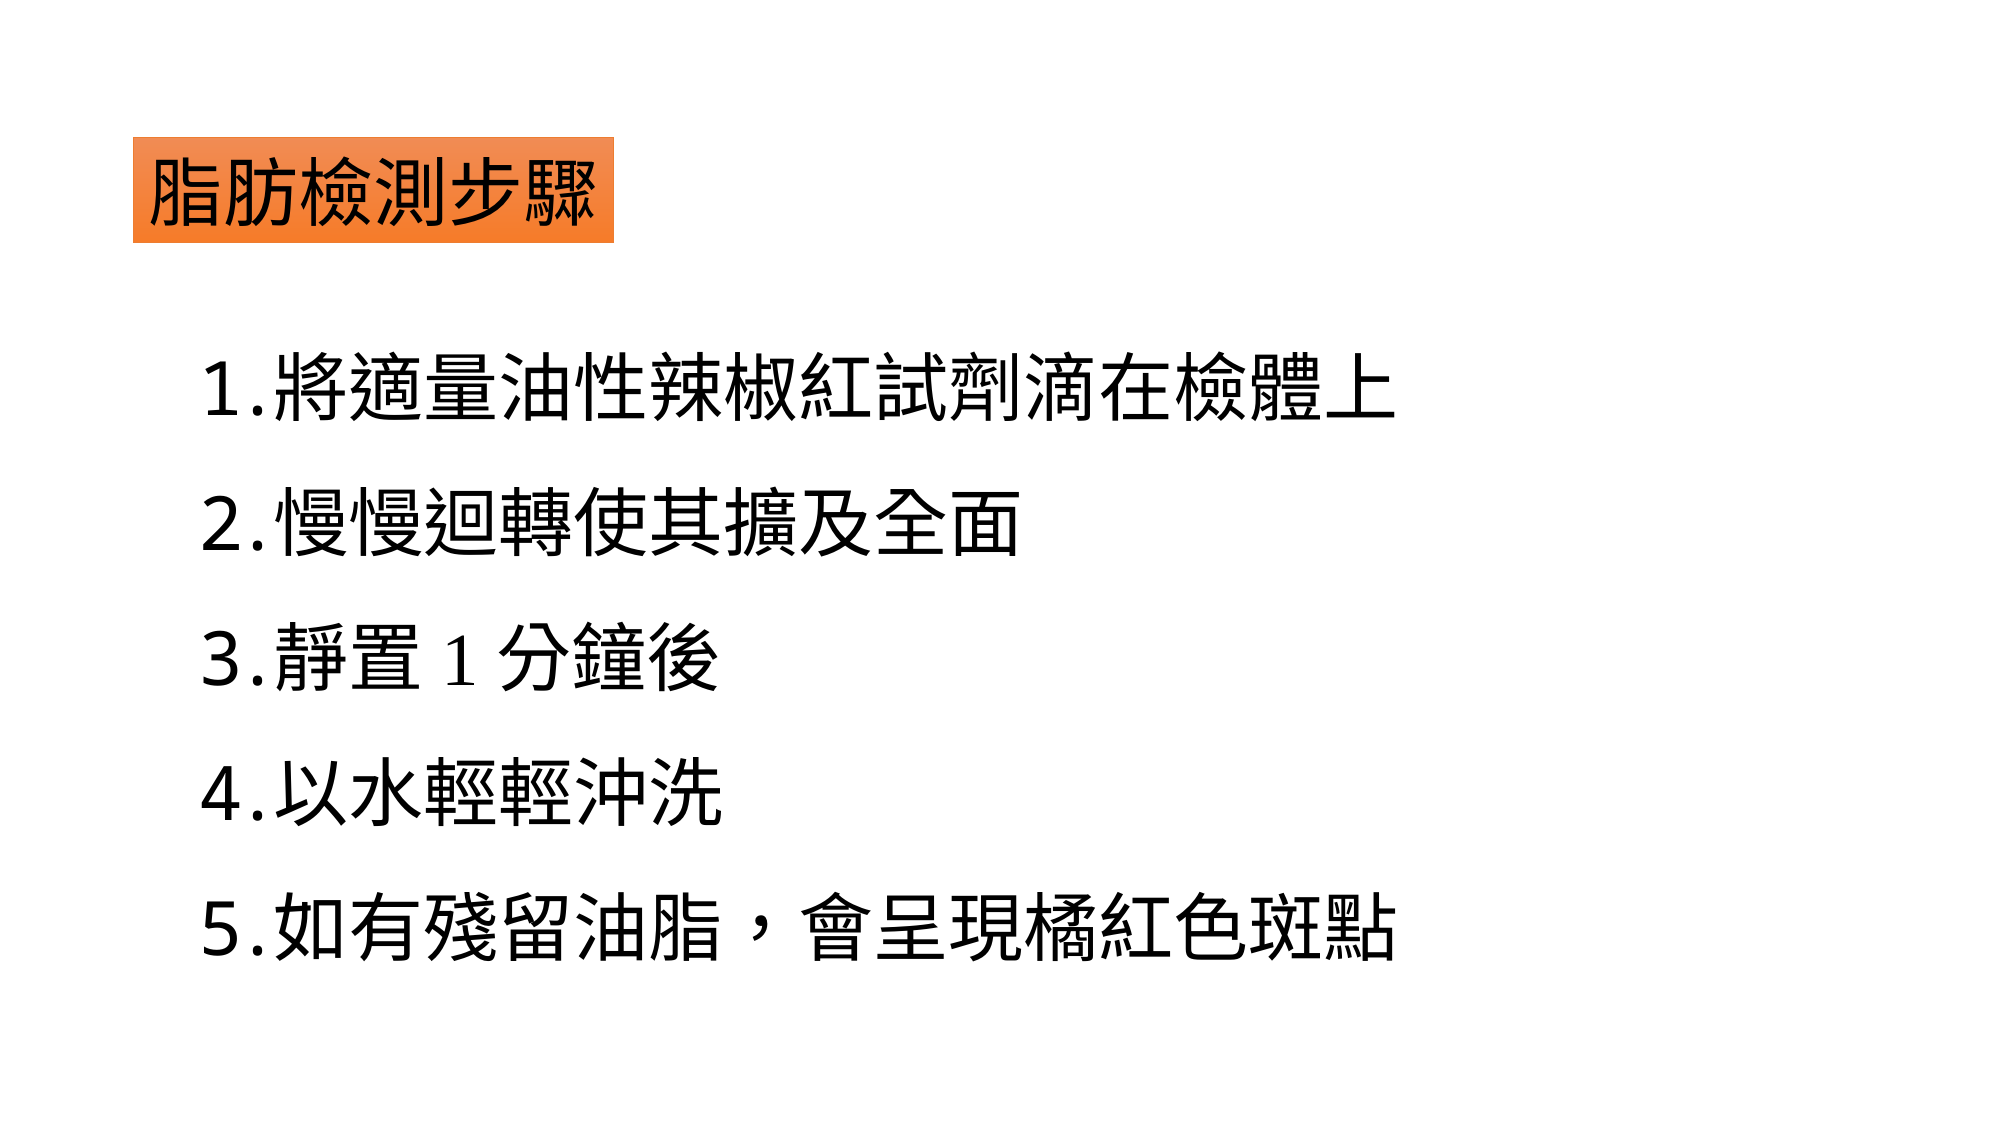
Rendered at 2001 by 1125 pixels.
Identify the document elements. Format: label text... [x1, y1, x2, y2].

text_box 脂肪檢測步驟 [133, 138, 614, 243]
text_box 將適量油性辣椒紅試劑滴在檢體上 慢慢迴轉使其擴及全面 靜置1分鐘後 以水輕輕沖洗 如有殘留油脂，會呈現橘紅色斑點 [183, 288, 1501, 978]
